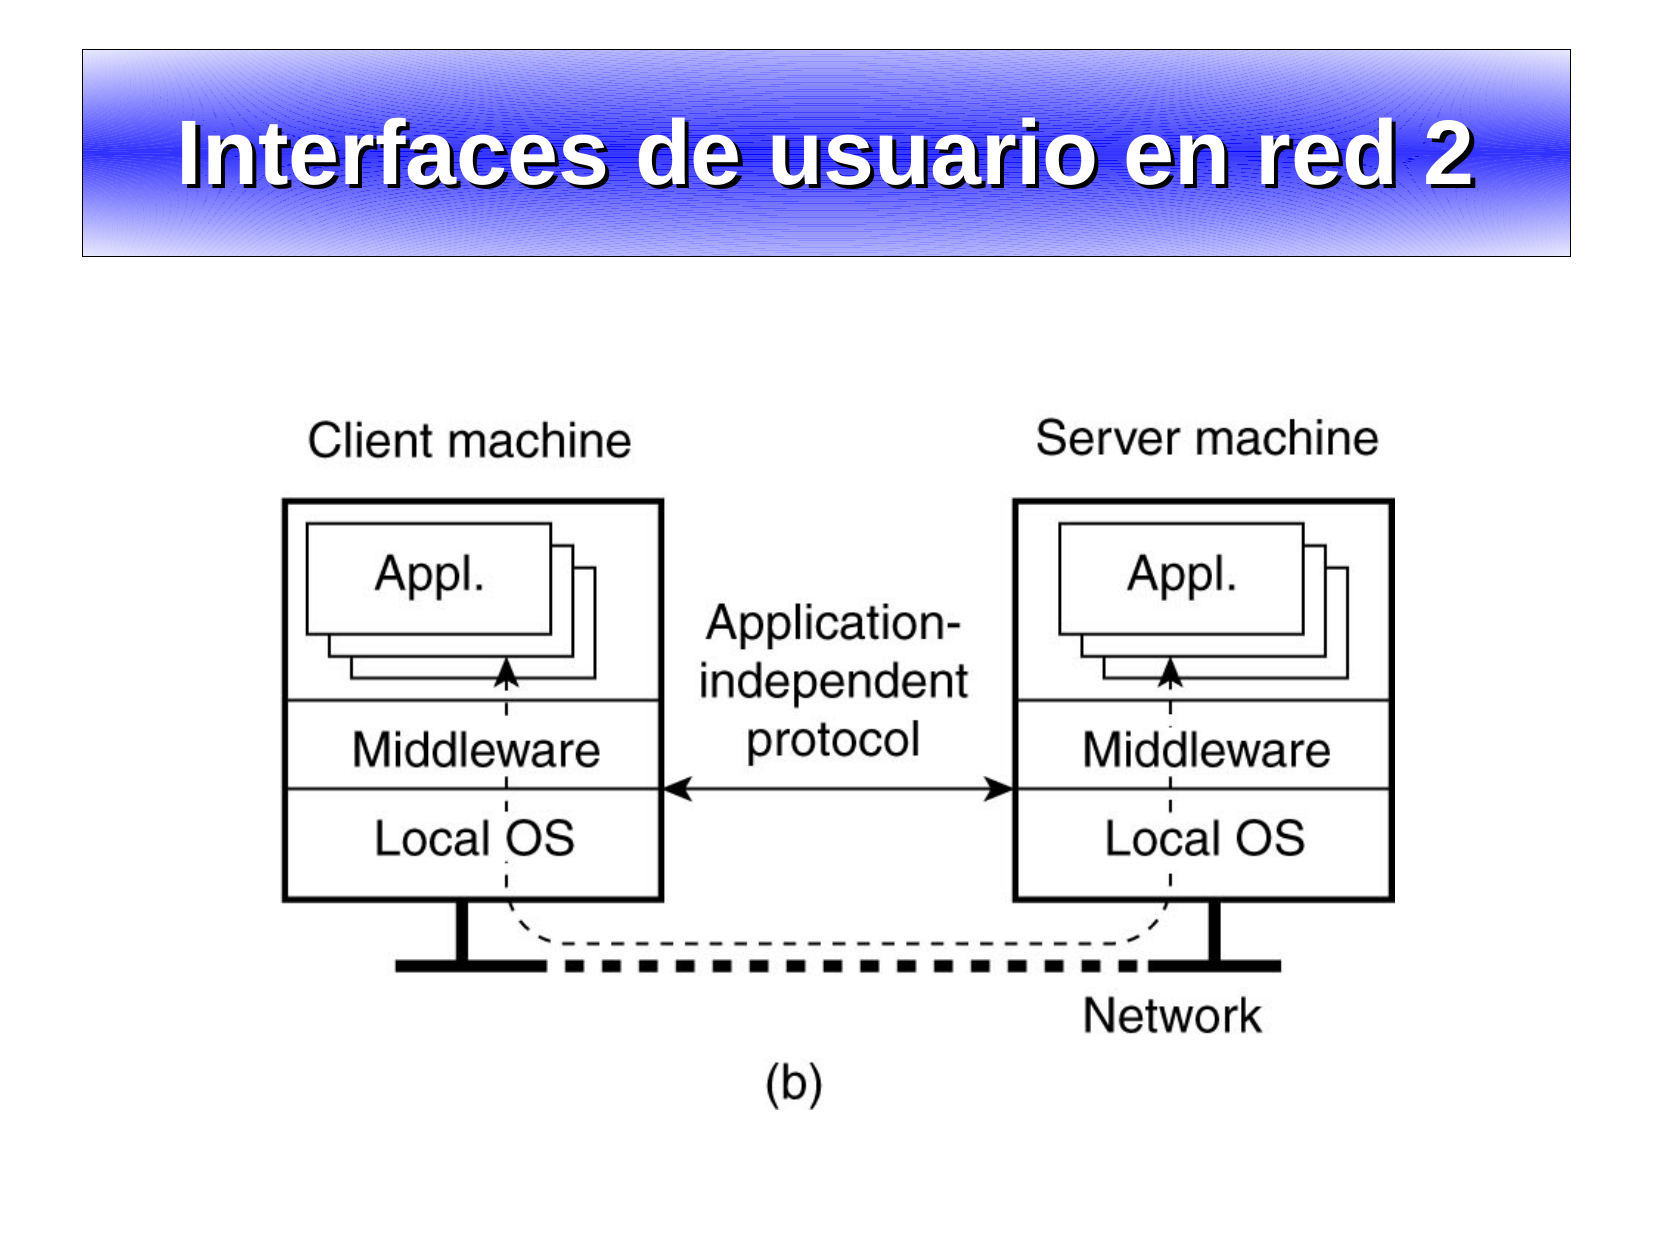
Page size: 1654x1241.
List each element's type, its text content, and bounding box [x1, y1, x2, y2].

title Interfaces de usuario en red 2 [82, 49, 1571, 257]
picture [240, 409, 1396, 1111]
